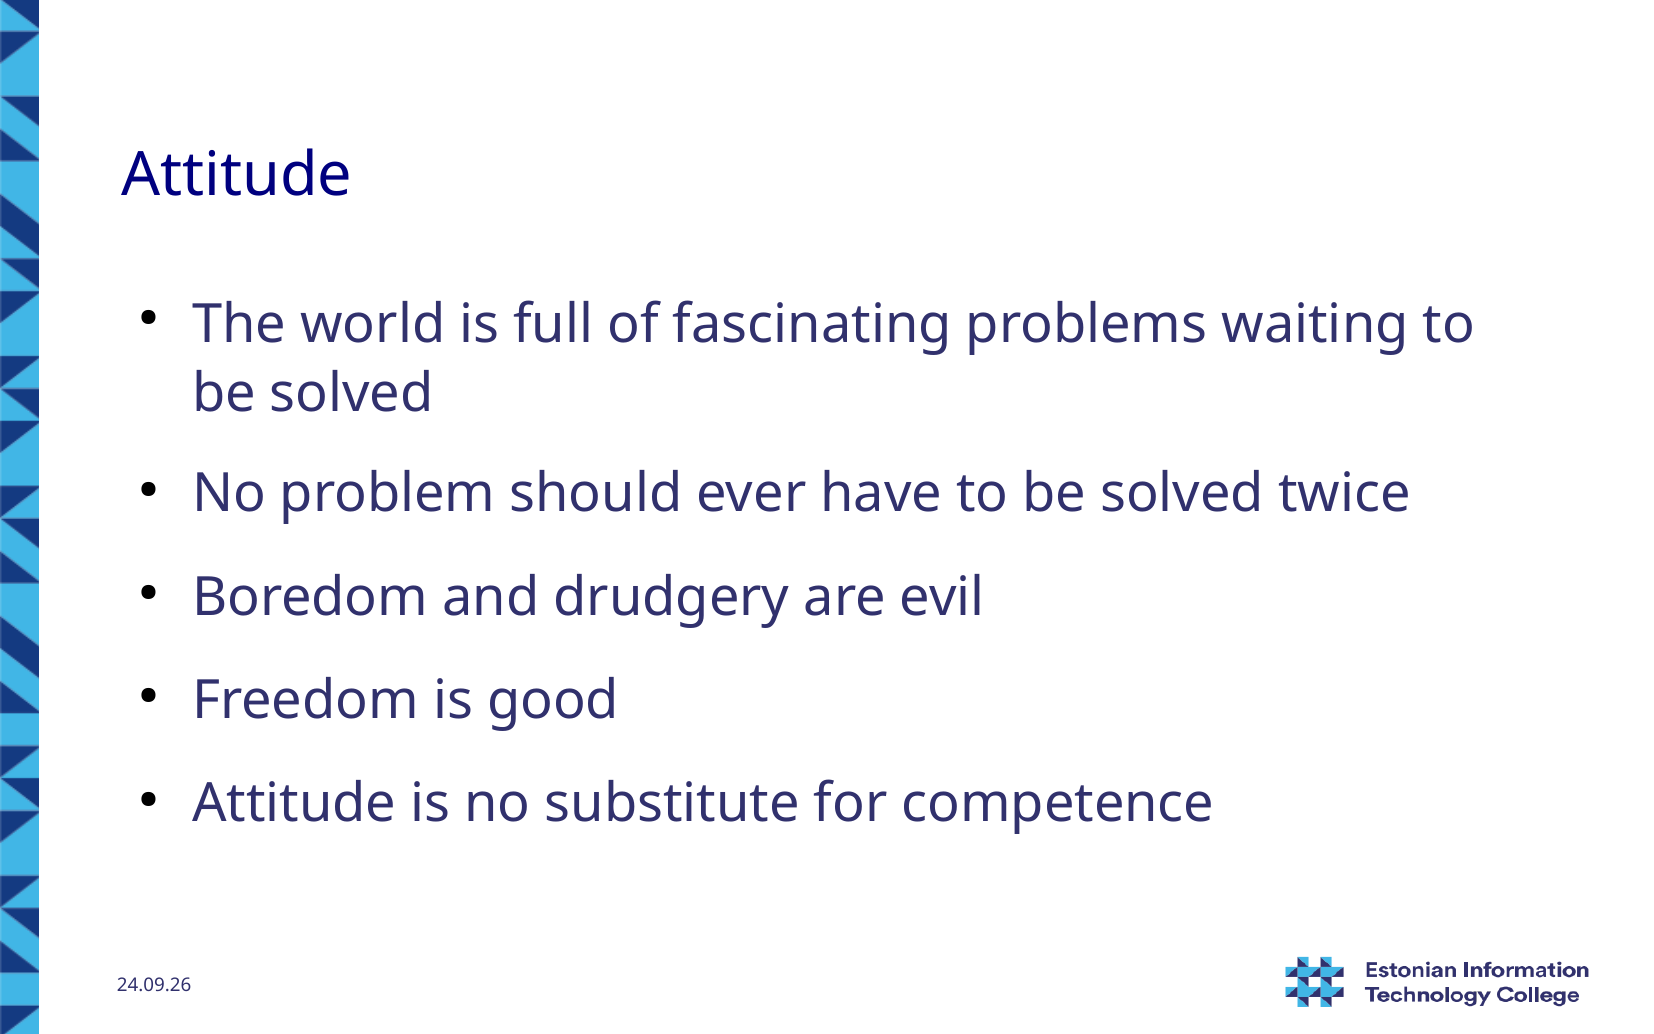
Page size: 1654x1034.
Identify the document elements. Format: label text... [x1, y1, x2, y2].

list The world is full of fascinating problems waiting to be solved No problem should ever have to be solved twice Boredom and drudgery are evil Freedom is good Attitude is no substitute for competence [121, 287, 1534, 939]
title Attitude [121, 85, 1534, 259]
